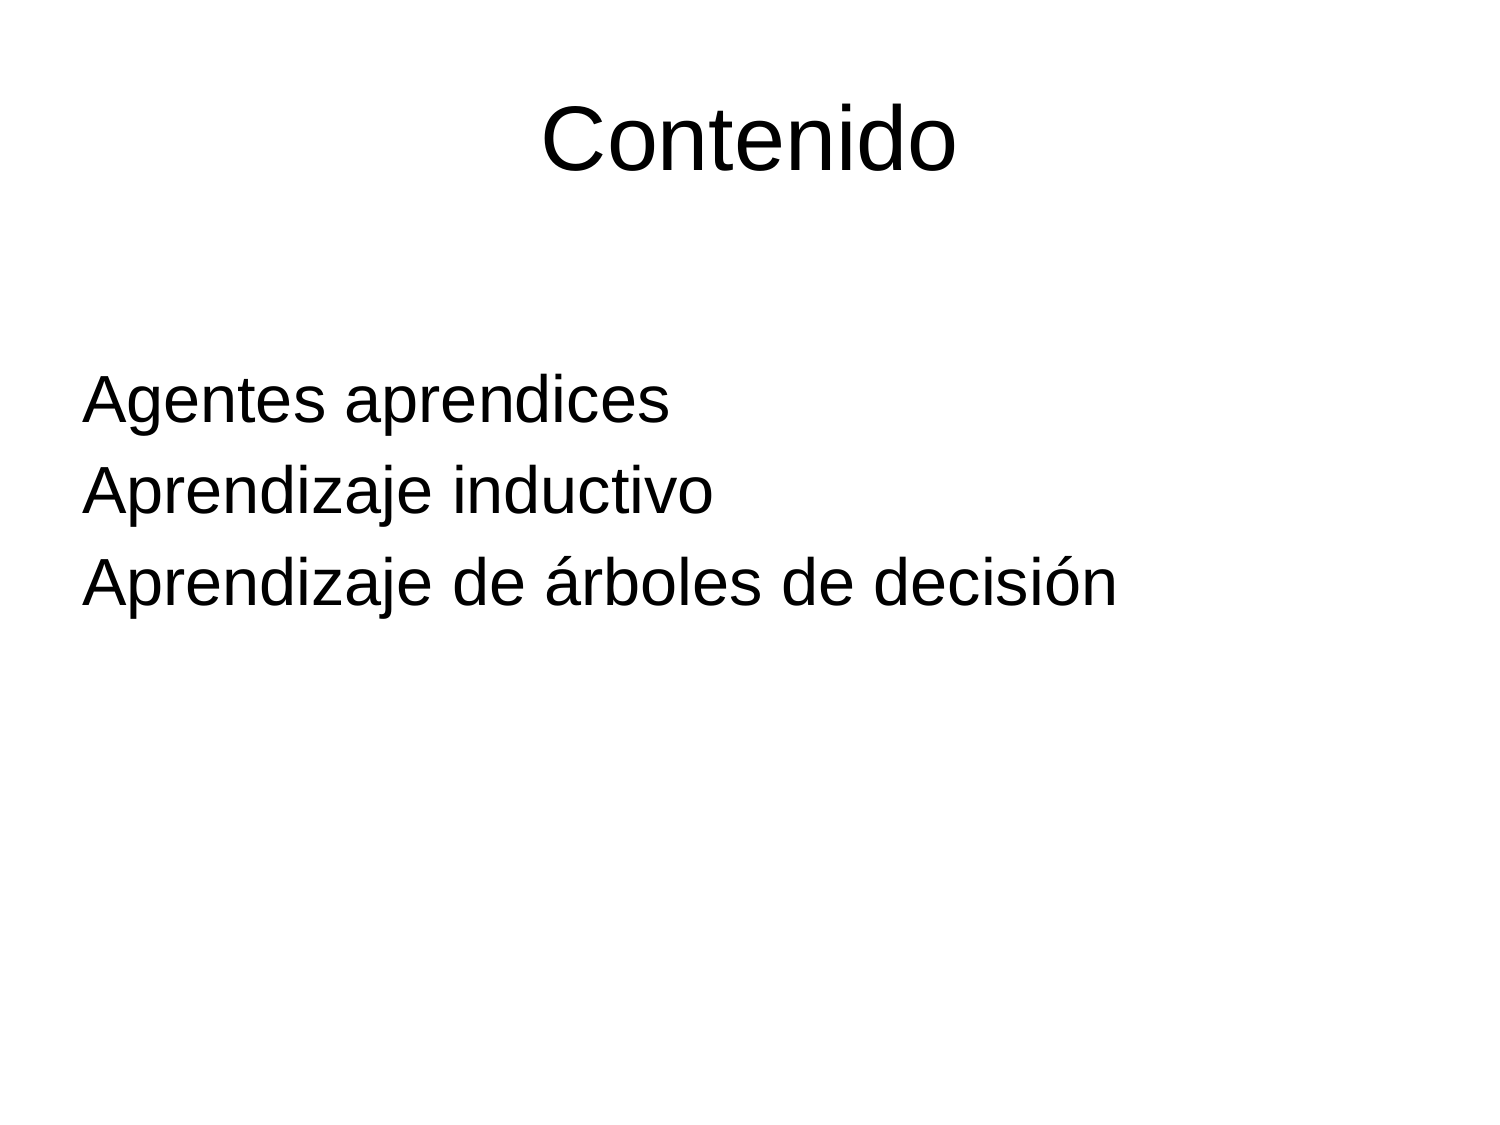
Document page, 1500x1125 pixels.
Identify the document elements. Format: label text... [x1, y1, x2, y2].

list Agentes aprendices Aprendizaje inductivo Aprendizaje de árboles de decisión [67, 354, 1418, 827]
title Contenido [75, 45, 1426, 233]
